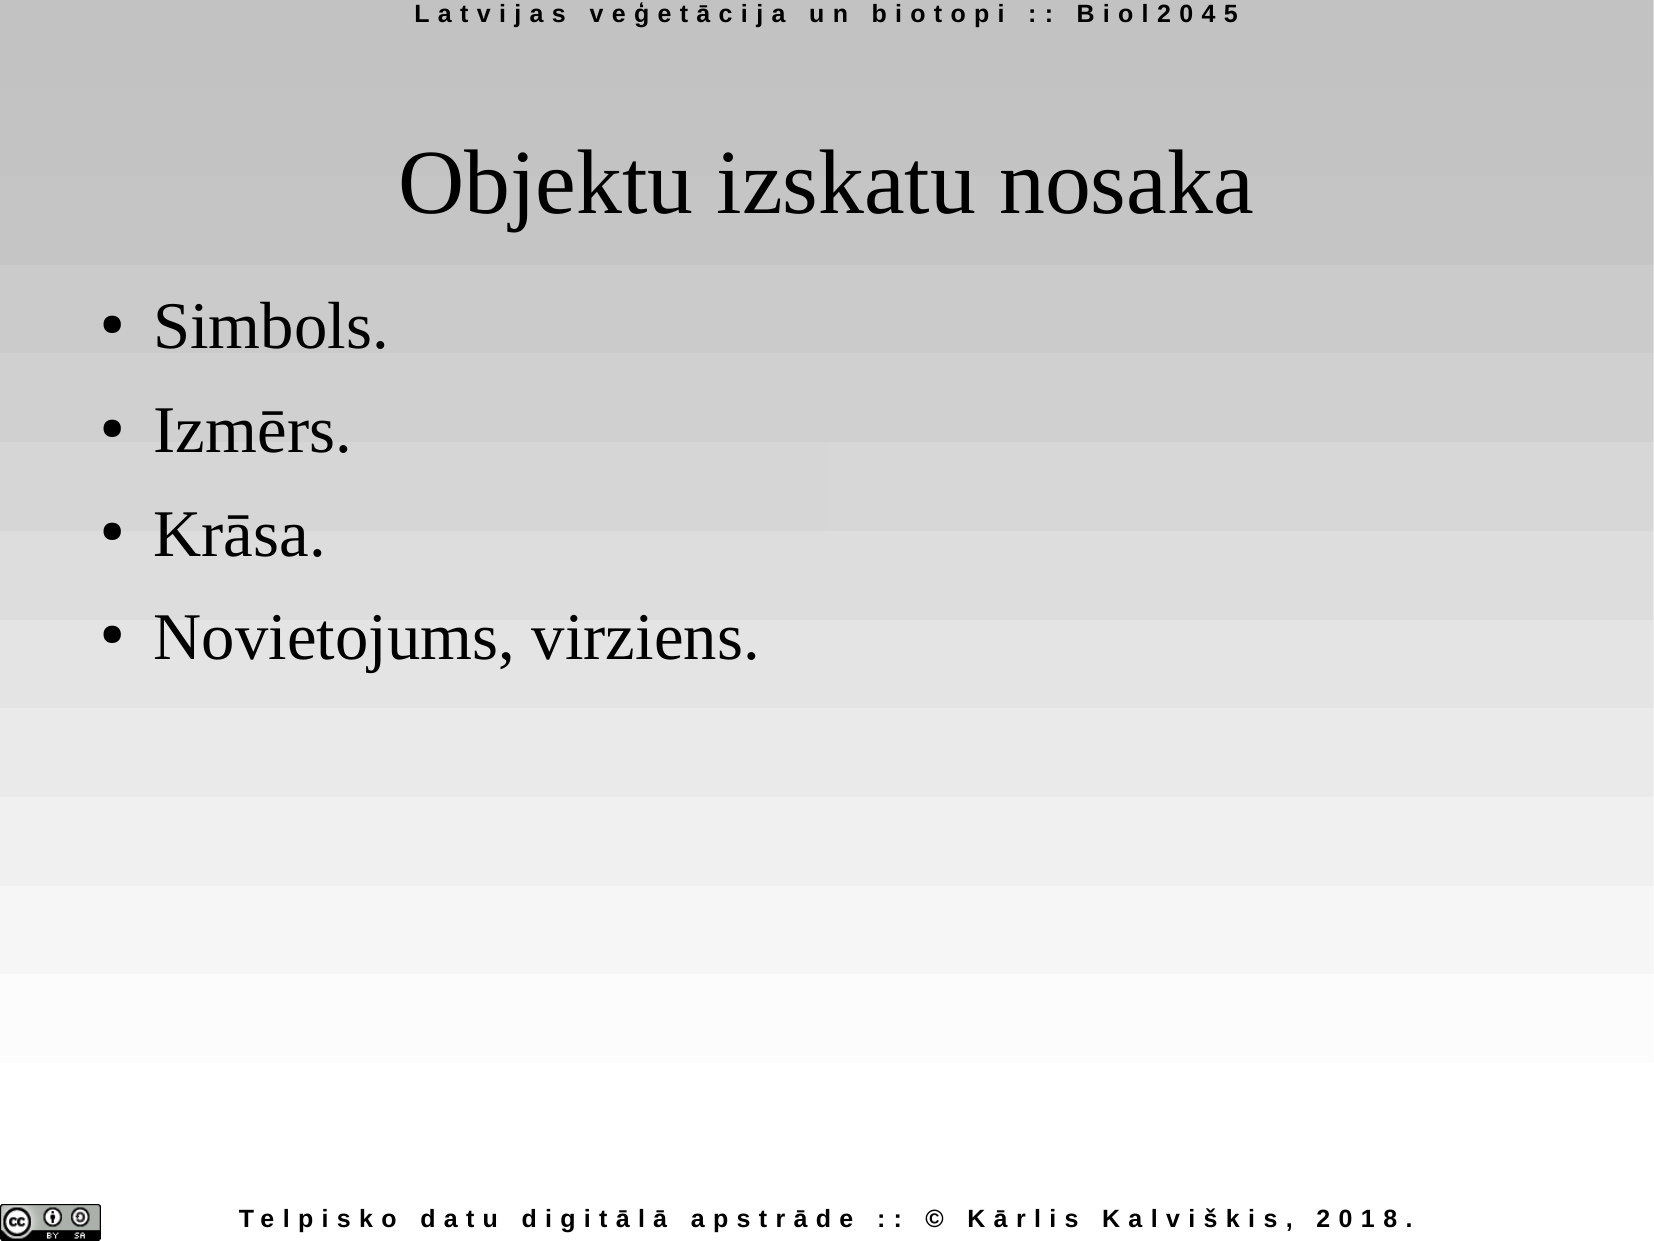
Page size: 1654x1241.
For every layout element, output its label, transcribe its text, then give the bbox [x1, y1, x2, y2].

list Simbols. Izmērs. Krāsa. Novietojums, virziens. [82, 289, 1571, 1113]
picture [0, 0, 1654, 1241]
title Objektu izskatu nosaka [29, 49, 1625, 296]
